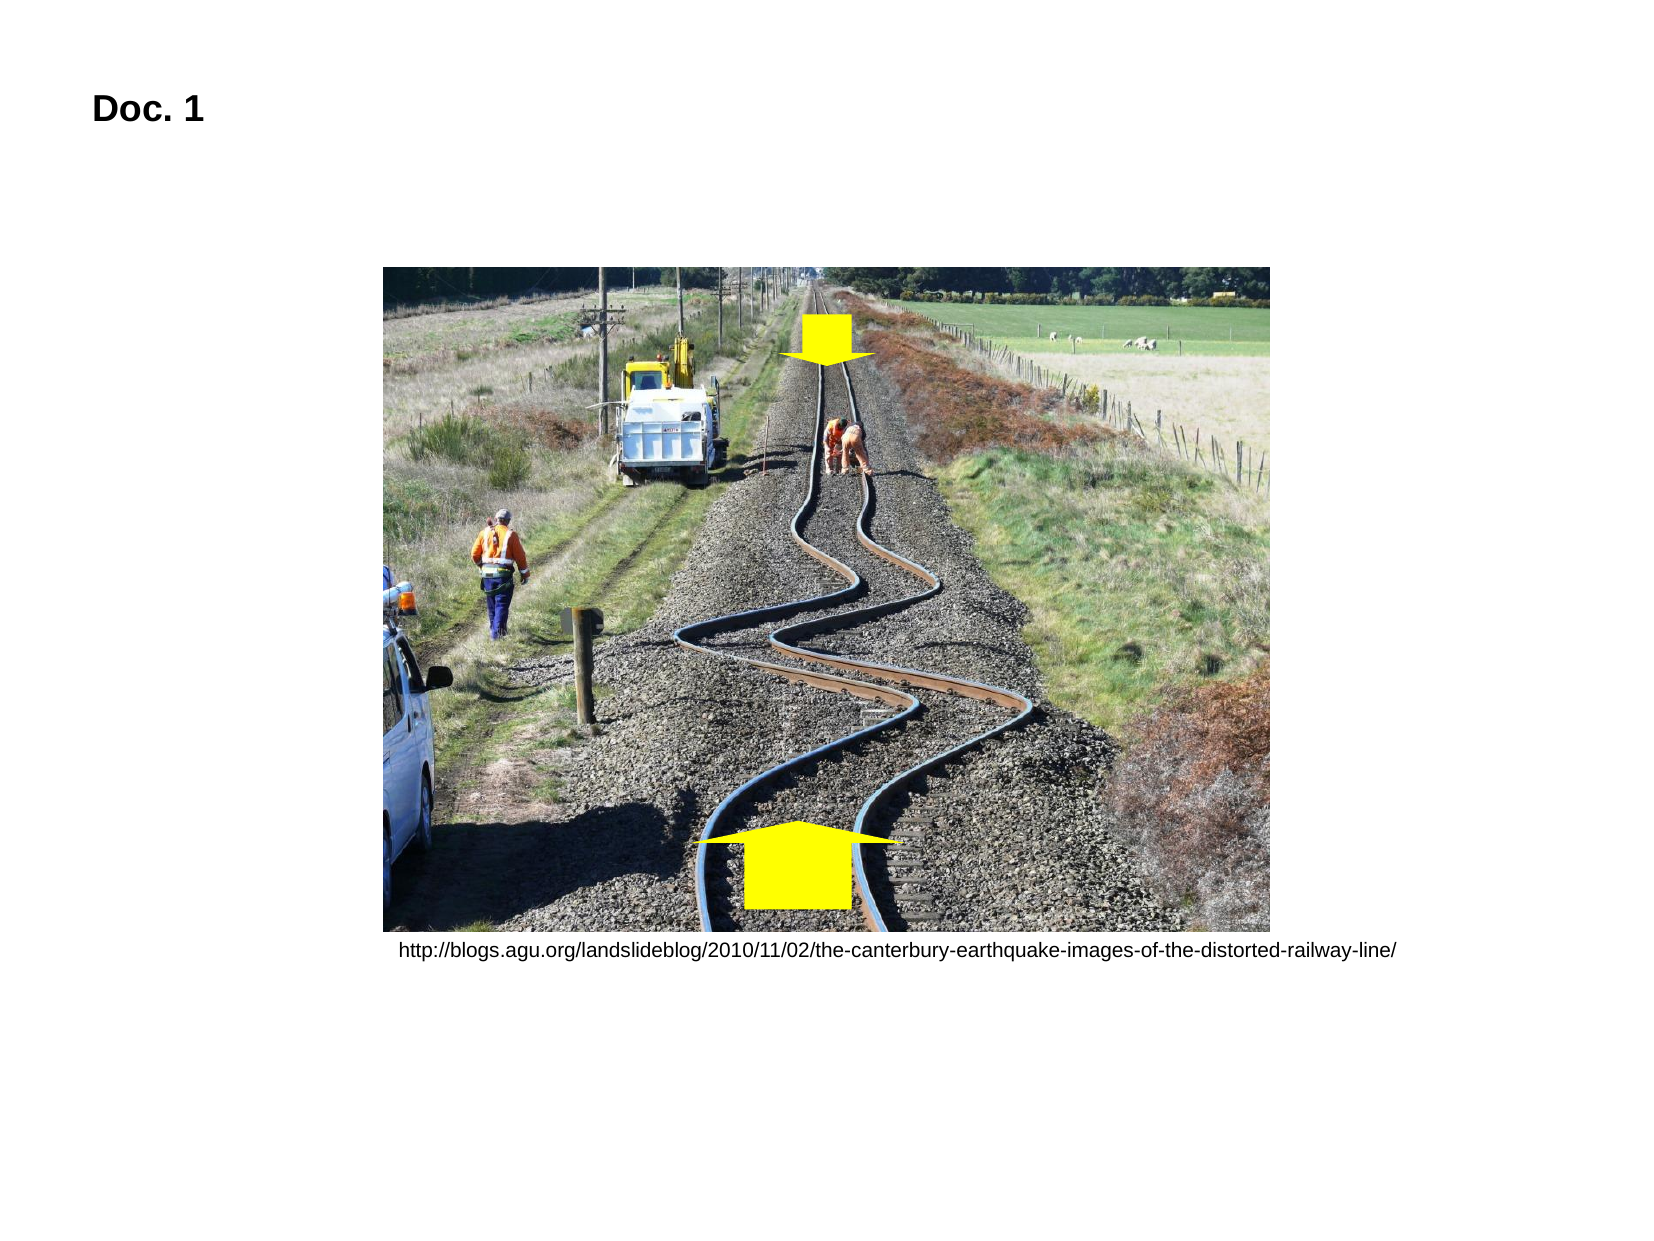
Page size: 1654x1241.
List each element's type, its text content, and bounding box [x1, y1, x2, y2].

text_box http://blogs.agu.org/landslideblog/2010/11/02/the-canterbury-earthquake-images-of-the-distorted-railway-line/ [383, 931, 1238, 973]
text_box [777, 314, 877, 366]
text_box Doc. 1 [77, 80, 199, 144]
picture [383, 267, 1270, 932]
text_box [690, 820, 906, 910]
